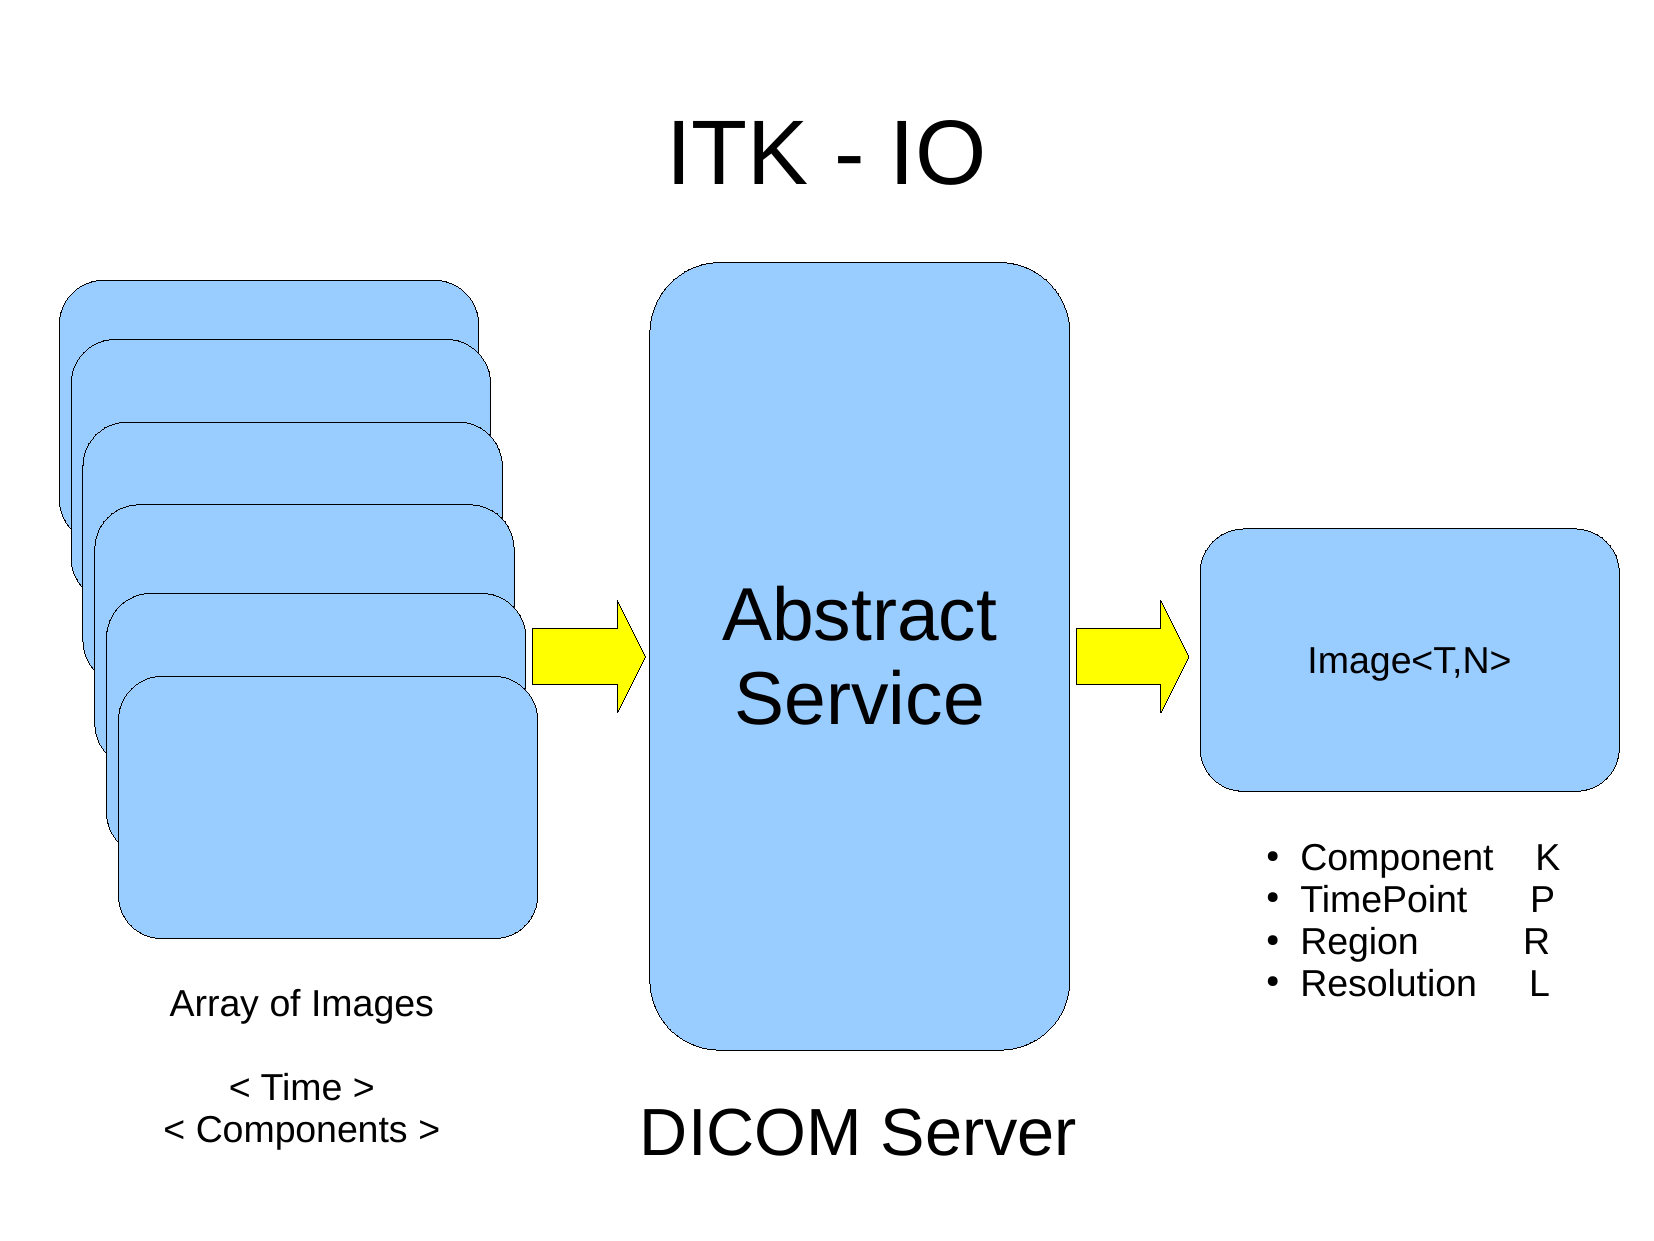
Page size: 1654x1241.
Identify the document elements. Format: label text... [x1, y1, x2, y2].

text_box DICOM Server [596, 1087, 1122, 1178]
title ITK - IO [82, 56, 1571, 250]
text_box Abstract Service [649, 262, 1070, 1051]
text_box [532, 600, 646, 713]
text_box Image<T,N> [1200, 528, 1620, 792]
text_box [1076, 600, 1189, 713]
text_box [59, 280, 538, 939]
text_box Array of Images < Time > < Components > [95, 975, 509, 1158]
text_box Component K TimePoint P Region R Resolution L [1251, 828, 1589, 1050]
